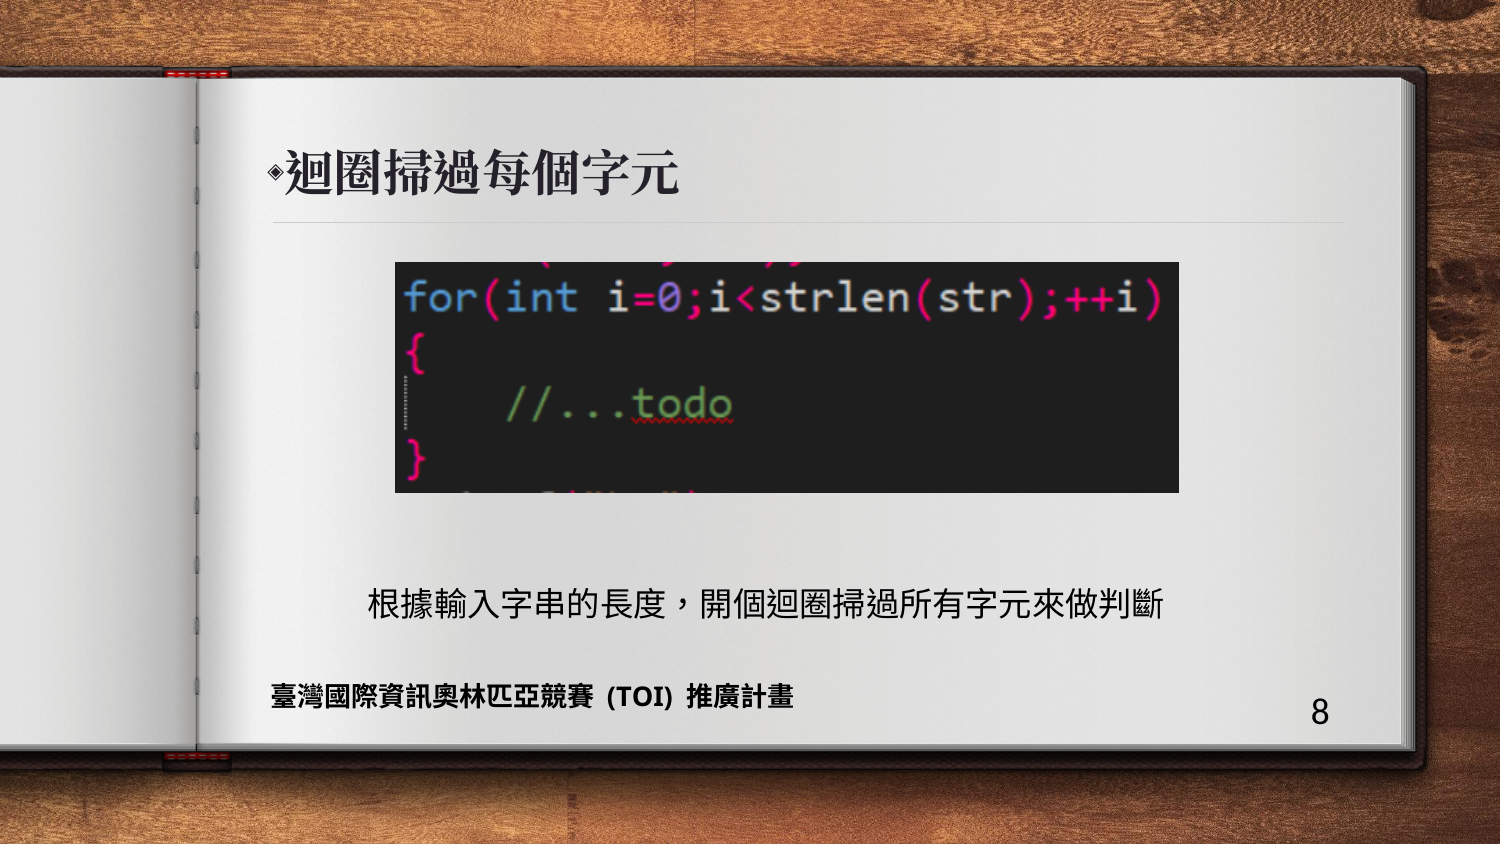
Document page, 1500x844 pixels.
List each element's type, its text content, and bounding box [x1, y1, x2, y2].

text_box [1295, 672, 1386, 737]
list 迴圈掃過每個字元 [252, 126, 1194, 216]
picture [395, 262, 1179, 493]
text_box 根據輸入字串的長度，開個迴圈掃過所有字元來做判斷 [352, 576, 1221, 632]
